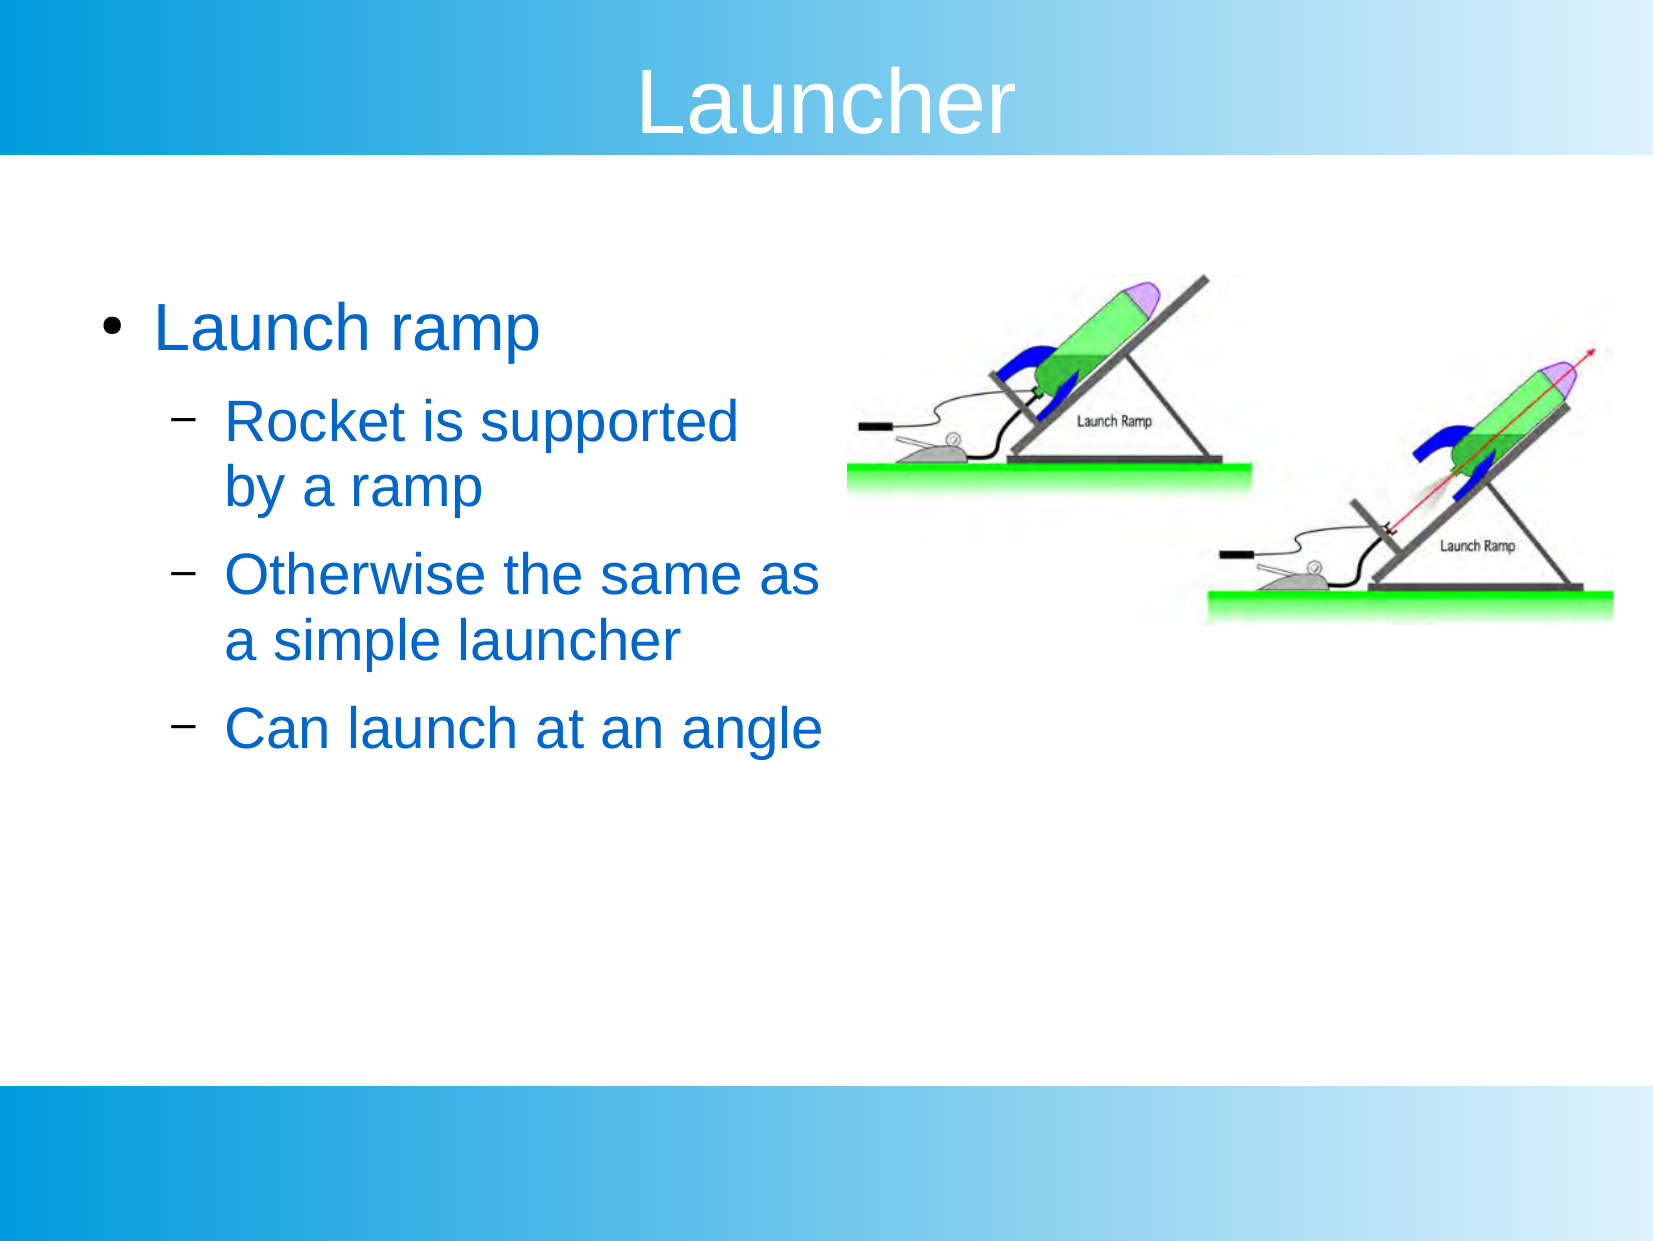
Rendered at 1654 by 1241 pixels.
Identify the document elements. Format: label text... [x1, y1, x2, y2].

picture [847, 274, 1614, 626]
title Launcher [82, 49, 1571, 155]
list Launch ramp Rocket is supported by a ramp Otherwise the same as a simple launcher Can launch at an angle [82, 290, 1571, 1010]
